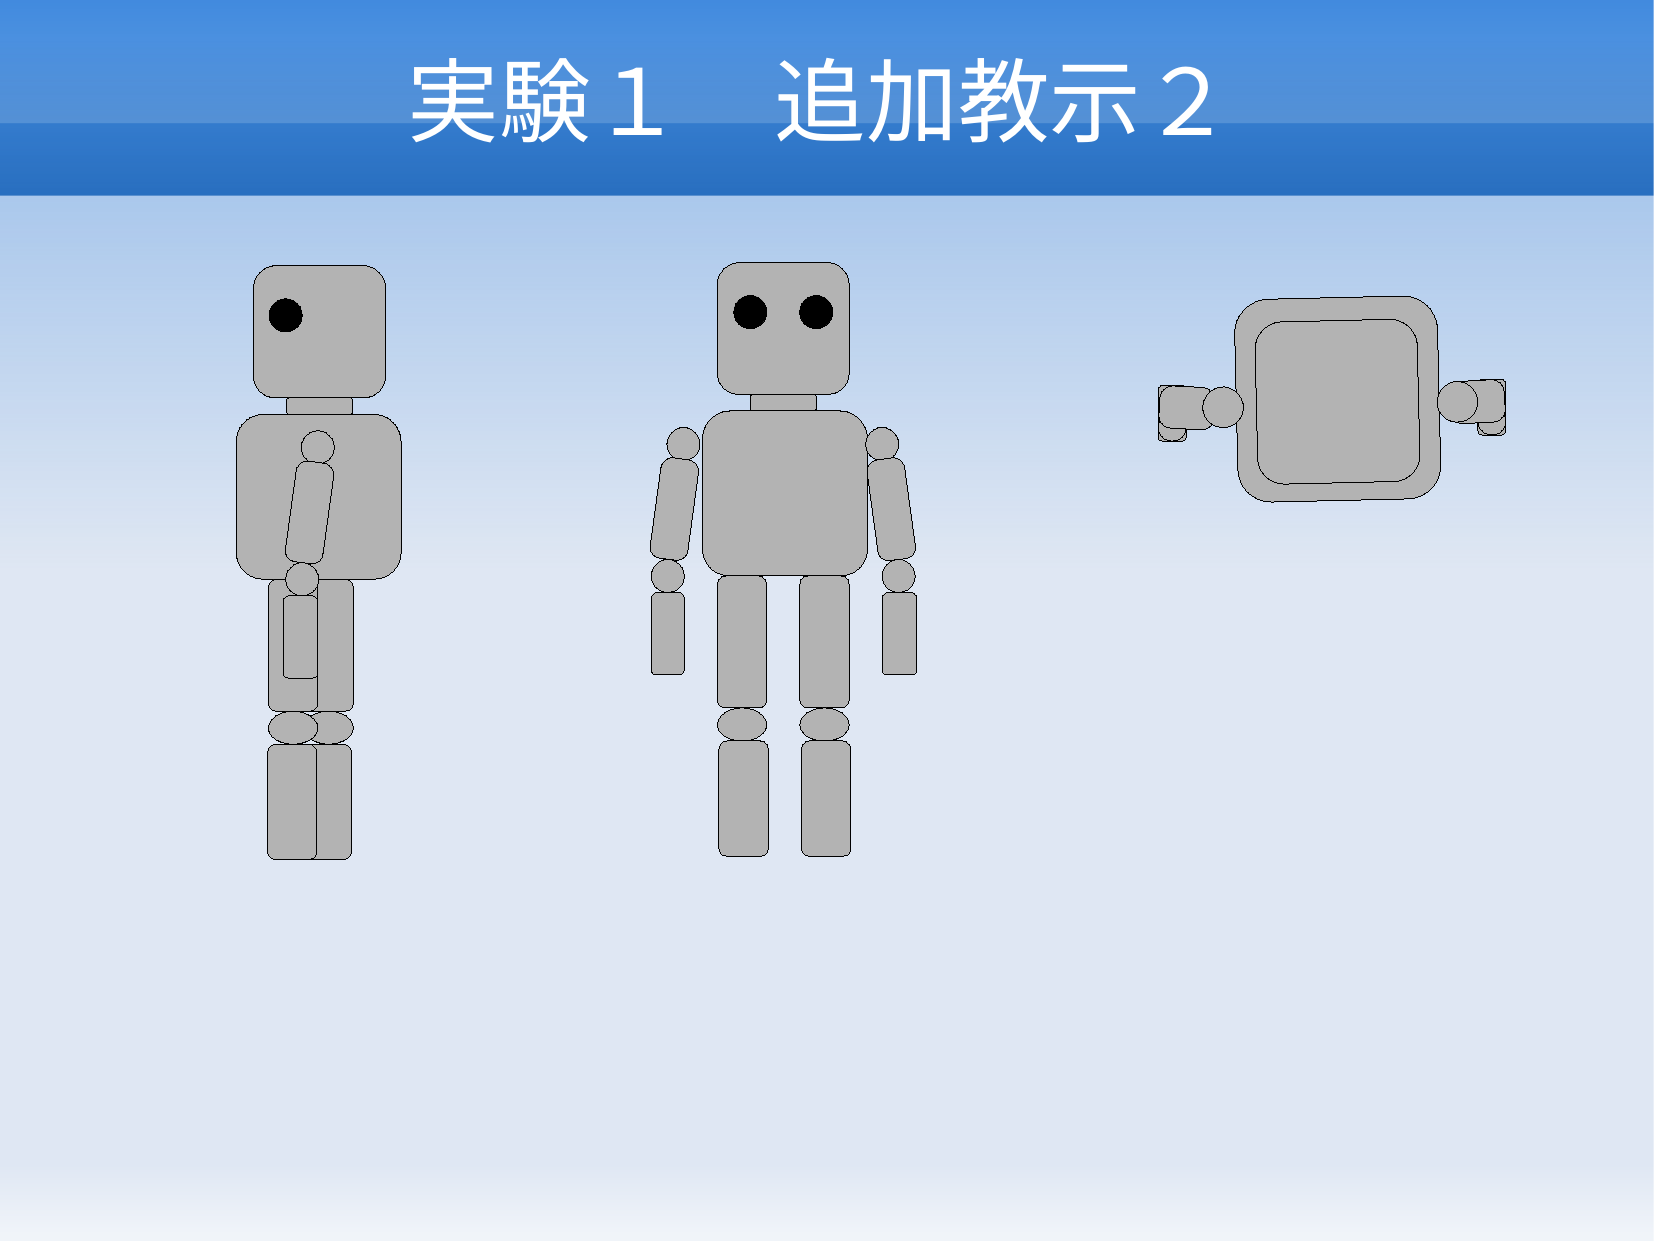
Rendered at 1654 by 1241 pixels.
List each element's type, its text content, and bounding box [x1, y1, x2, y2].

text_box [702, 262, 917, 857]
picture [0, 0, 1654, 1241]
text_box [650, 427, 700, 675]
title 実験１ 追加教示２ [76, 7, 1565, 200]
text_box [1158, 296, 1506, 503]
text_box [236, 265, 402, 860]
